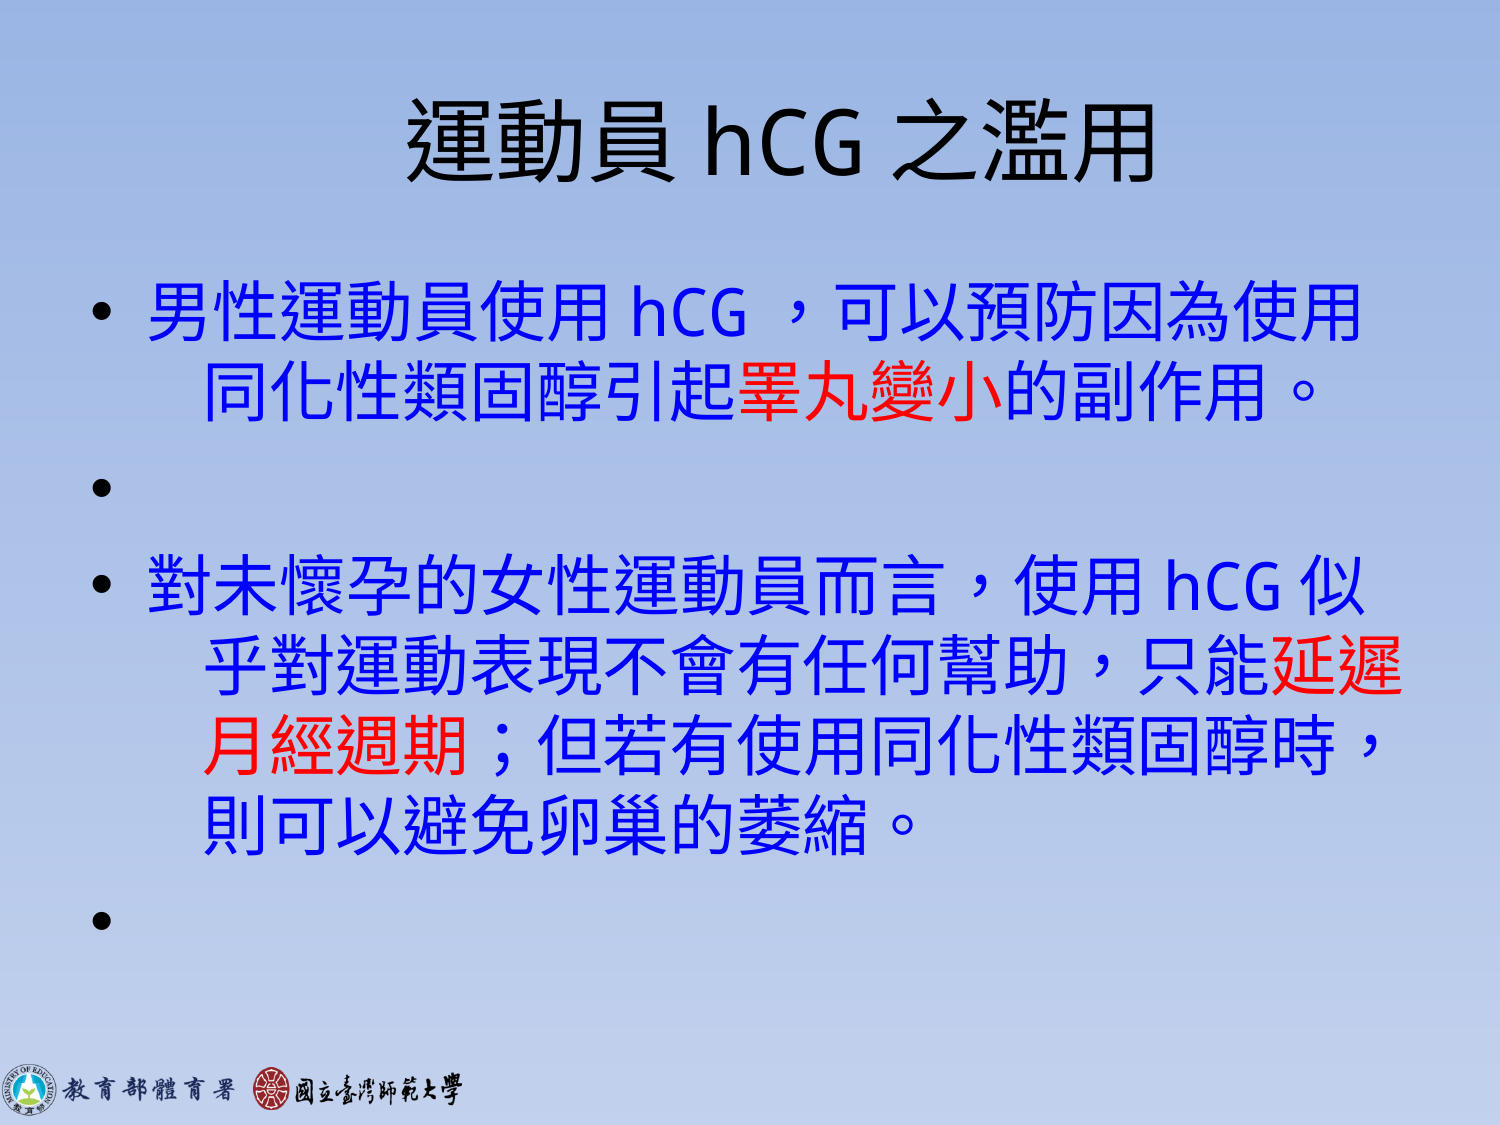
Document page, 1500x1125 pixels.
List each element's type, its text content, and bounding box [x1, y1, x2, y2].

list 男性運動員使用hCG，可以預防因為使用同化性類固醇引起睪丸變小的副作用。 對未懷孕的女性運動員而言，使用hCG似乎對運動表現不會有任何幫助，只能延遲月經週期；但若有使用同化性類固醇時，則可以避免卵巢的萎縮。 [75, 262, 1426, 1005]
title 運動員hCG之濫用 [75, 45, 1426, 233]
